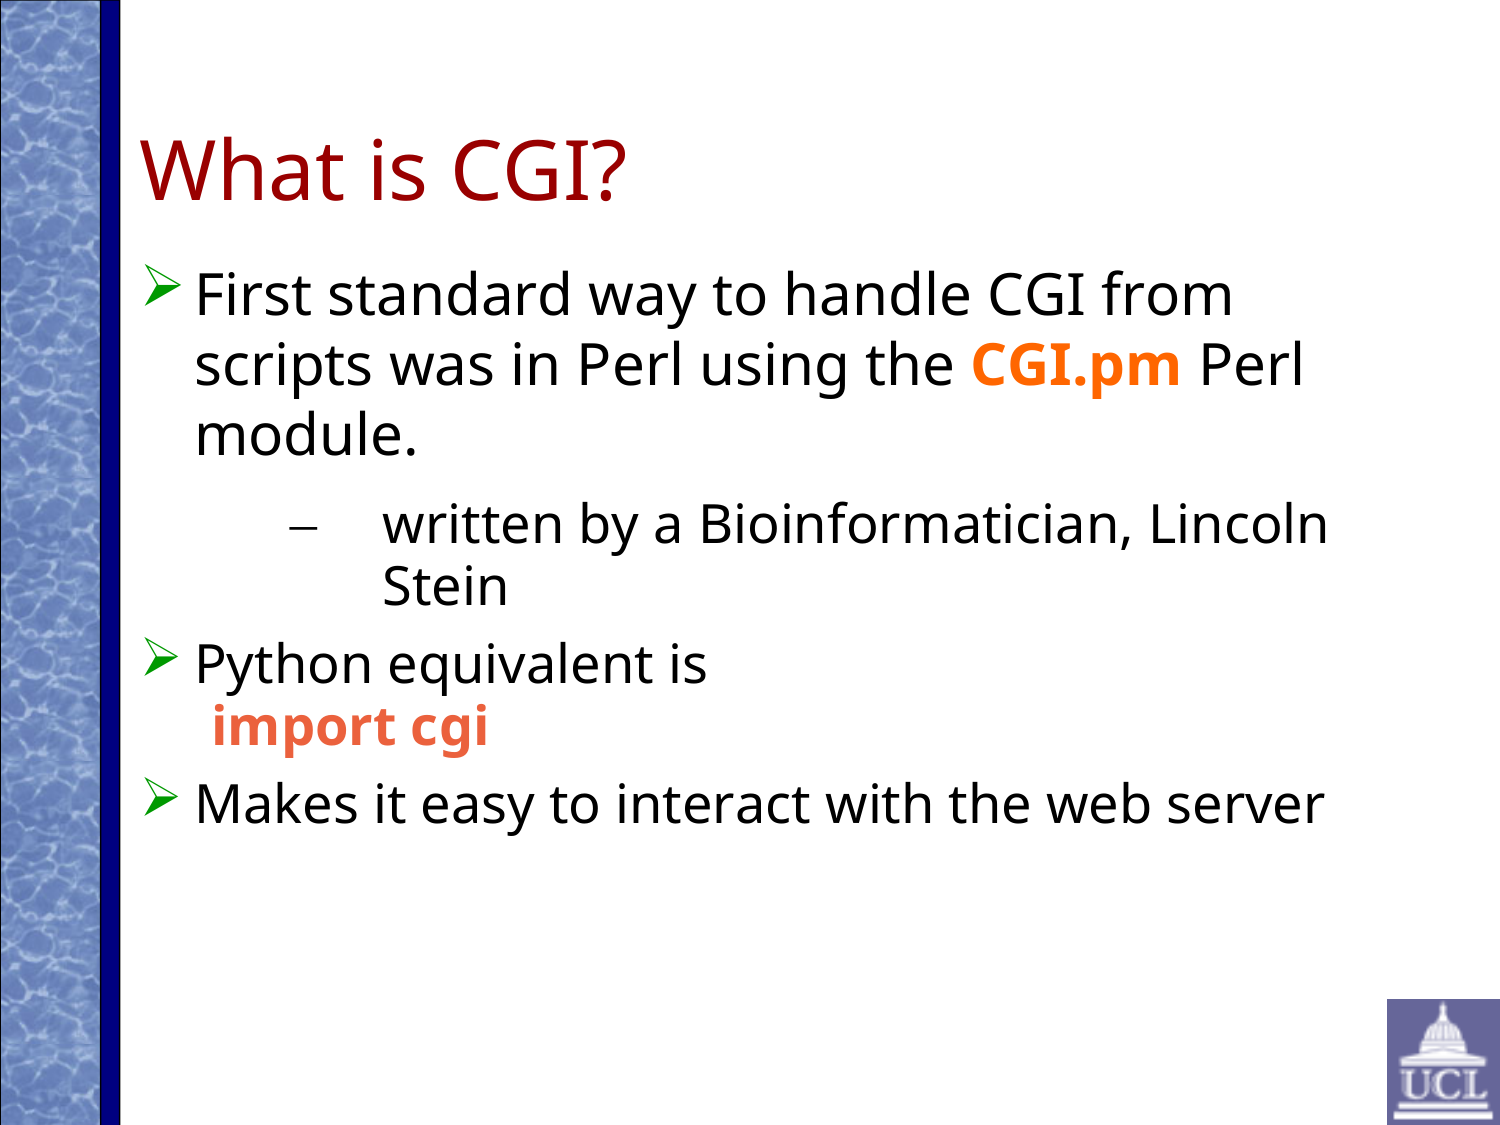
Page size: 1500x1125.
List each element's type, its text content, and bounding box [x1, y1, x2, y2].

picture [1, 1, 99, 1125]
title What is CGI? [124, 37, 1413, 225]
list First standard way to handle CGI from scripts was in Perl using the CGI.pm Perl module. written by a Bioinformatician, Lincoln Stein Python equivalent is import cgi Makes it easy to interact with the web server [125, 249, 1417, 1088]
picture [1387, 999, 1500, 1125]
